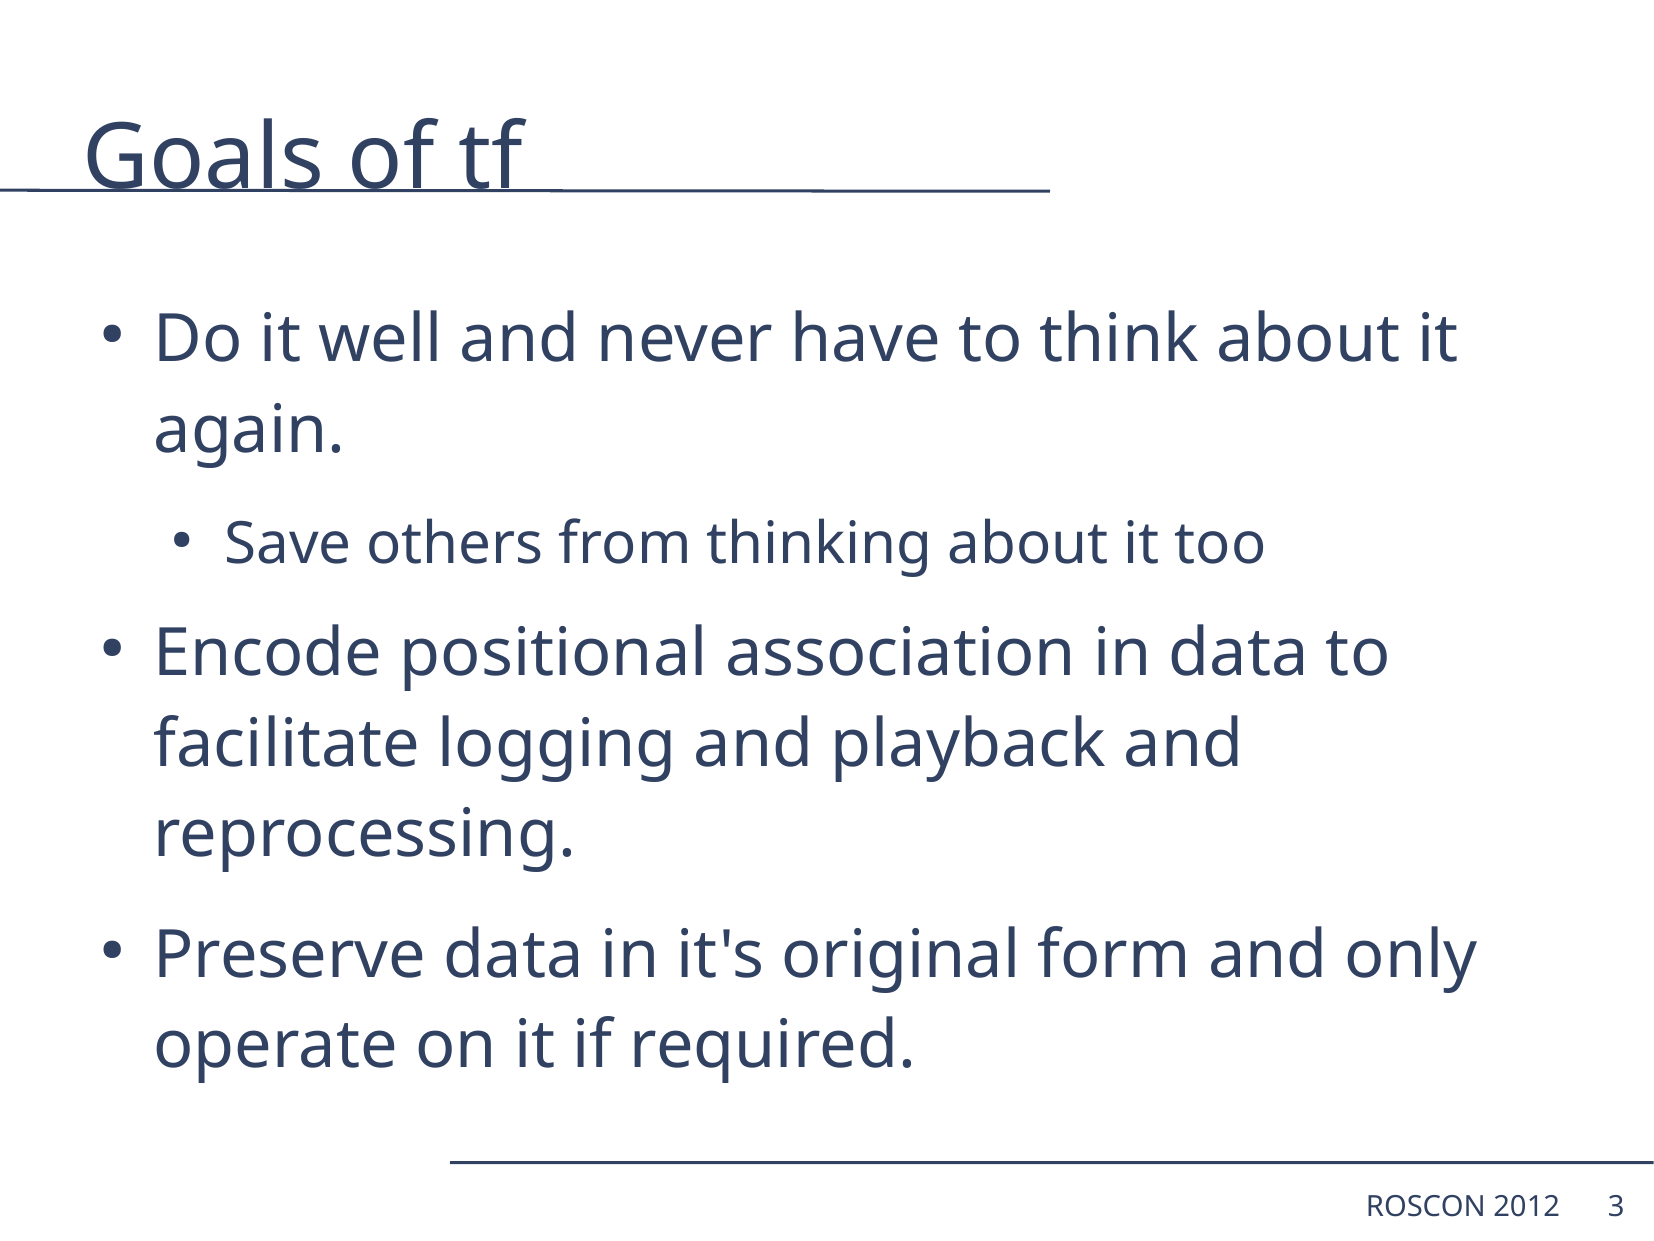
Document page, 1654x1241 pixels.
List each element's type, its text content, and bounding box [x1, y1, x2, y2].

title Goals of tf [82, 56, 1571, 250]
list Do it well and never have to think about it again. Save others from thinking about it too Encode positional association in data to facilitate logging and playback and reprocessing. Preserve data in it's original form and only operate on it if required. [82, 290, 1571, 1109]
